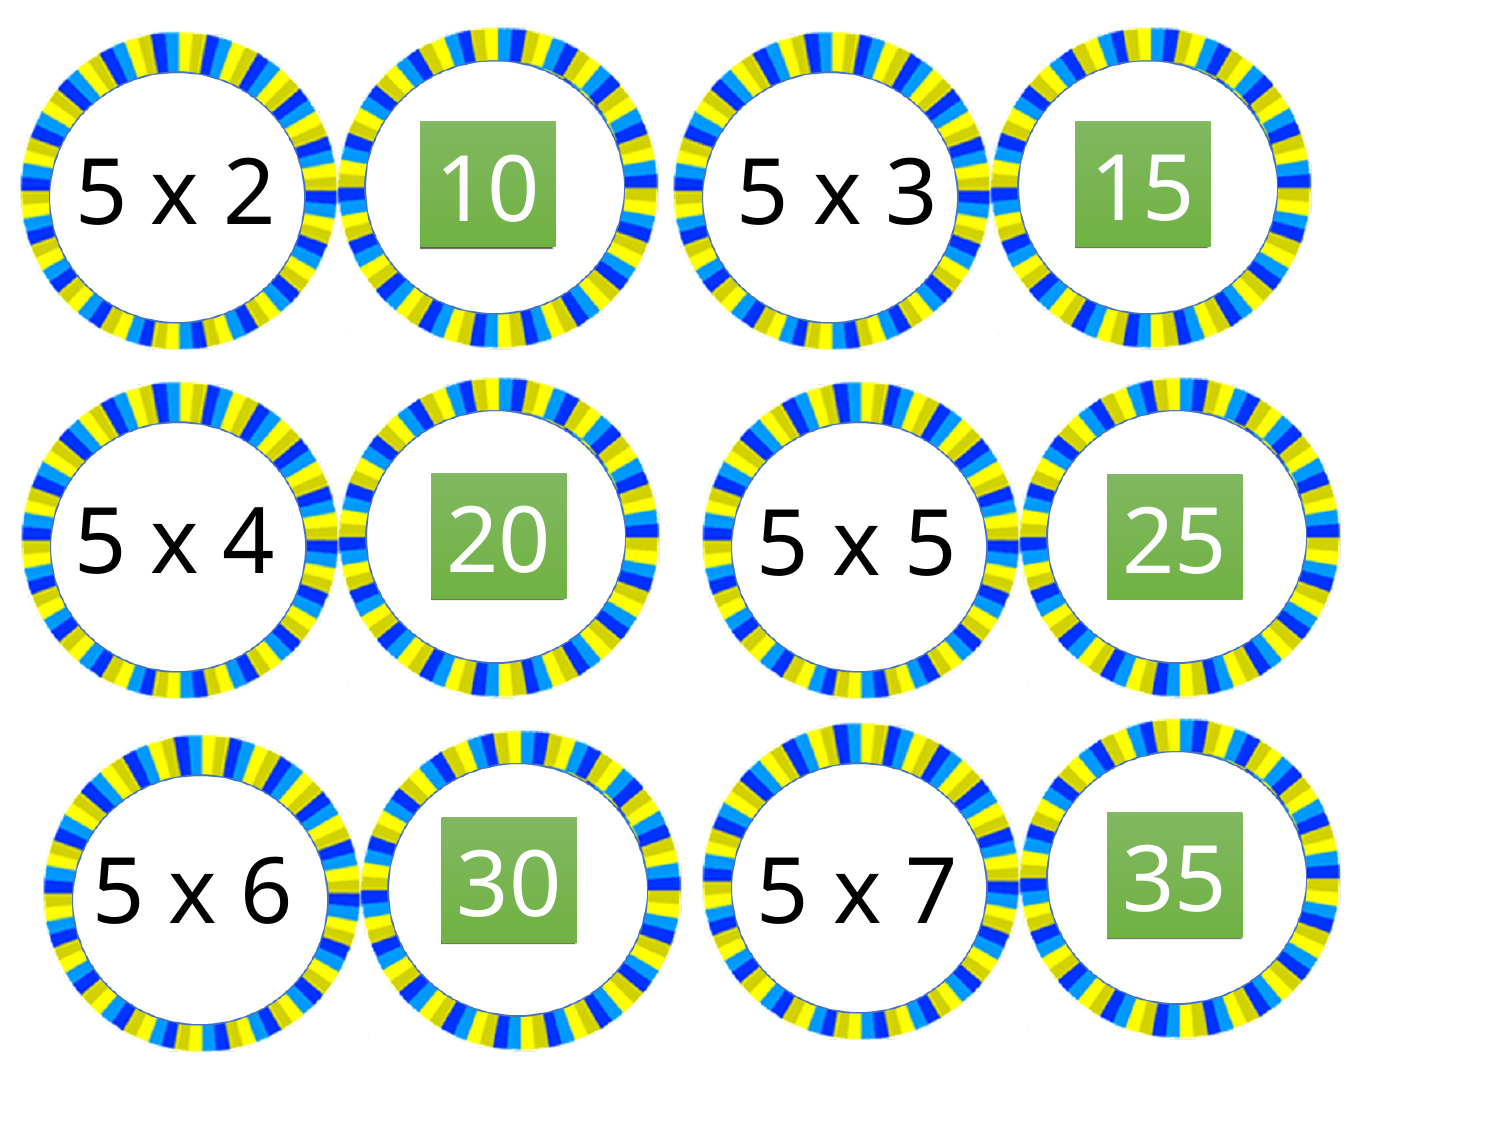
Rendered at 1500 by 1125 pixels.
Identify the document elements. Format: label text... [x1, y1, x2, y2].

picture [672, 26, 1312, 350]
text_box 5 x 5 [741, 477, 973, 602]
text_box 25 [1107, 474, 1242, 599]
text_box 5 x 6 [77, 825, 308, 950]
text_box 30 [442, 818, 577, 943]
picture [19, 26, 659, 350]
picture [42, 729, 682, 1052]
text_box 5 x 2 [36, 126, 291, 251]
text_box 5 x 7 [718, 825, 973, 950]
text_box 10 [420, 122, 555, 247]
text_box 35 [1107, 813, 1242, 938]
text_box 5 x 3 [722, 125, 953, 250]
picture [20, 376, 660, 699]
picture [701, 376, 1341, 699]
text_box 15 [1075, 122, 1210, 247]
text_box 20 [431, 473, 567, 598]
picture [701, 717, 1341, 1040]
text_box 5 x 4 [59, 474, 291, 599]
